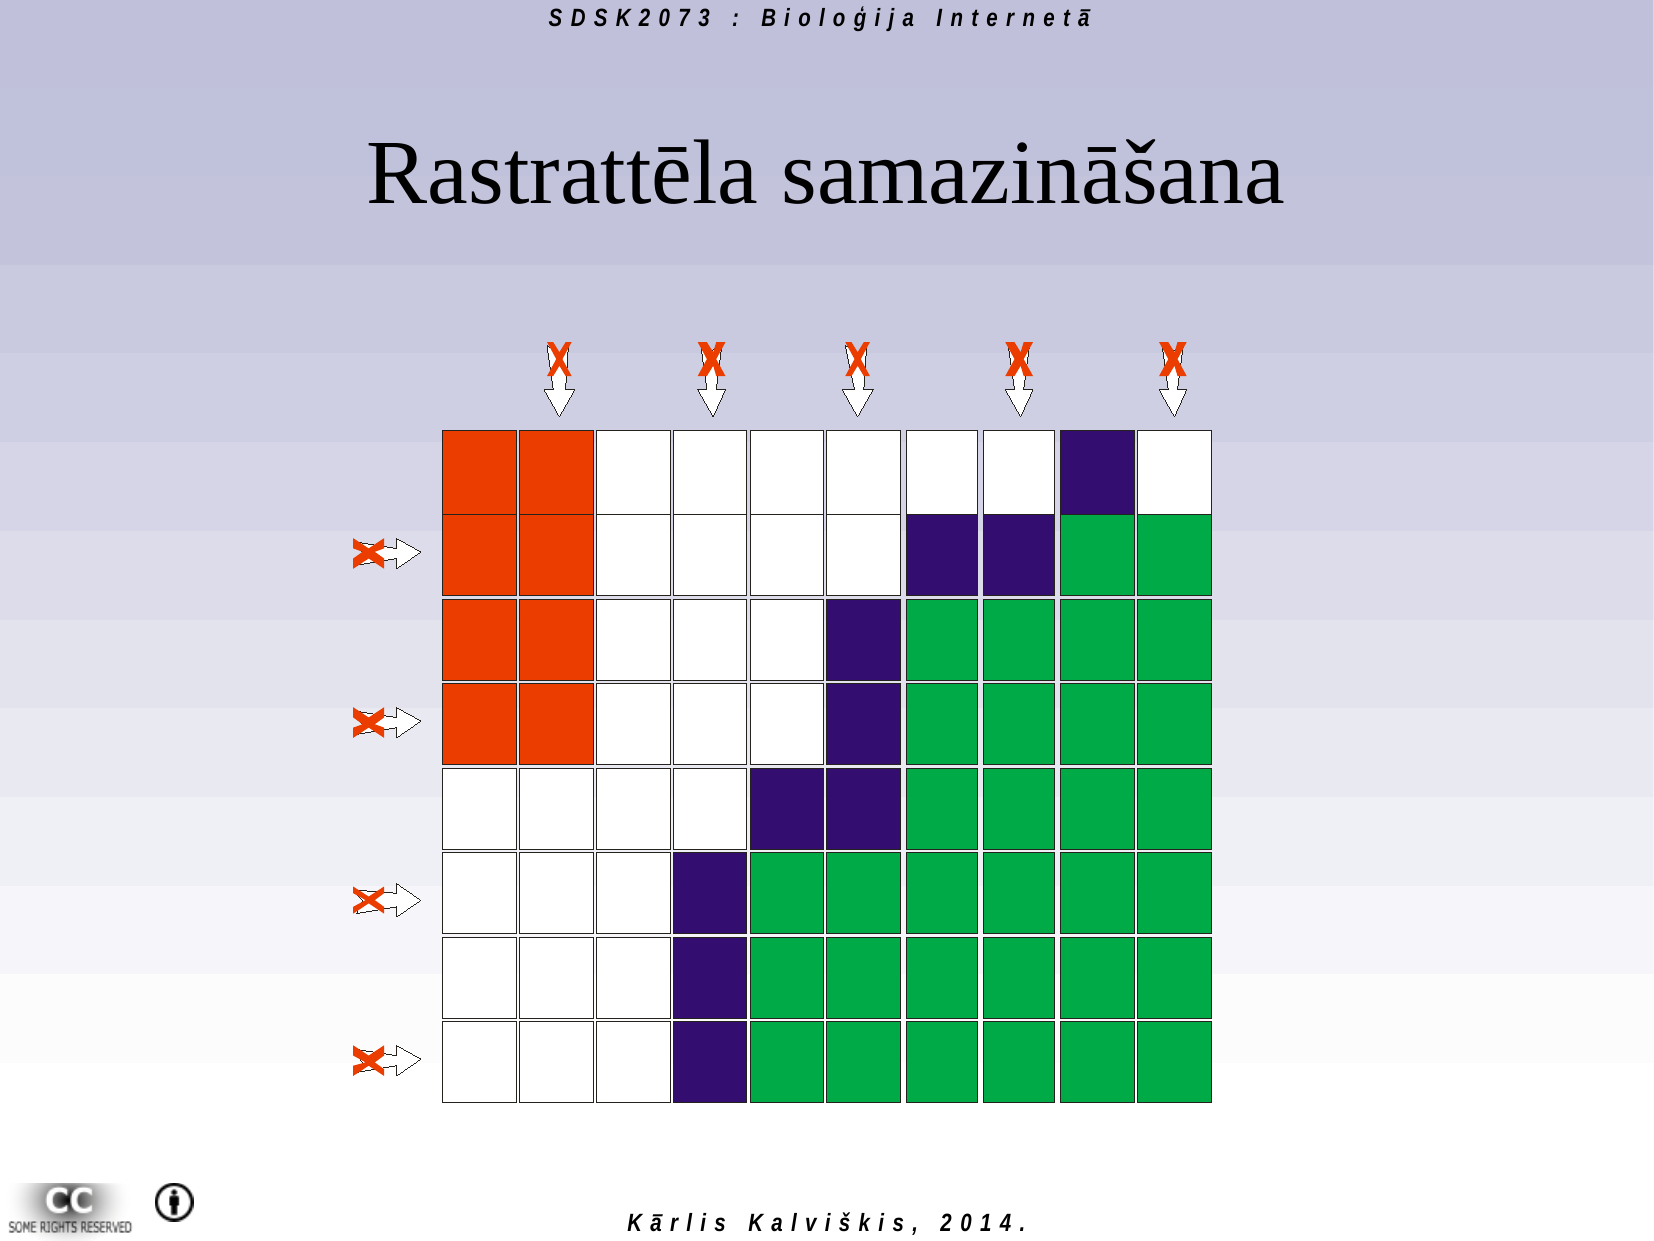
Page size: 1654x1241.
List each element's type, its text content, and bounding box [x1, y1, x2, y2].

text_box [827, 515, 900, 595]
text_box [751, 515, 823, 595]
text_box [984, 515, 1054, 595]
text_box [984, 1022, 1054, 1102]
text_box [443, 1022, 516, 1102]
text_box [1061, 431, 1134, 514]
text_box [1138, 853, 1211, 933]
text_box [353, 707, 421, 738]
text_box [674, 1022, 746, 1102]
text_box [597, 600, 670, 680]
text_box [1061, 769, 1134, 849]
text_box [597, 515, 670, 595]
title Rastrattēla samazināšana [29, 49, 1625, 296]
text_box [984, 853, 1054, 933]
text_box [443, 938, 516, 1018]
text_box [1159, 342, 1187, 417]
text_box [827, 600, 900, 680]
text_box [597, 938, 670, 1018]
text_box [674, 515, 746, 595]
text_box [907, 938, 977, 1018]
picture [0, 0, 1654, 1241]
text_box [907, 853, 977, 933]
text_box [1138, 515, 1211, 595]
text_box [1138, 1022, 1211, 1102]
text_box [827, 431, 900, 514]
text_box [674, 853, 746, 933]
text_box [520, 853, 593, 933]
text_box [984, 431, 1054, 514]
text_box [1138, 769, 1211, 849]
text_box [443, 684, 516, 764]
text_box [751, 684, 823, 764]
text_box [1061, 600, 1134, 680]
text_box [597, 769, 670, 849]
text_box [984, 600, 1054, 680]
text_box [751, 431, 823, 514]
text_box [907, 684, 977, 764]
text_box [520, 684, 593, 764]
text_box [443, 769, 516, 849]
text_box [443, 515, 516, 595]
text_box [597, 684, 670, 764]
text_box [1061, 938, 1134, 1018]
text_box [842, 342, 874, 417]
text_box [907, 769, 977, 849]
text_box [353, 1045, 421, 1076]
text_box [1061, 684, 1134, 764]
text_box [1005, 342, 1033, 417]
text_box [520, 515, 593, 595]
text_box [827, 938, 900, 1018]
text_box [674, 431, 746, 514]
text_box [520, 1022, 593, 1102]
text_box [1138, 938, 1211, 1018]
text_box [827, 1022, 900, 1102]
text_box [443, 600, 516, 680]
text_box [907, 1022, 977, 1102]
text_box [520, 769, 593, 849]
text_box [827, 853, 900, 933]
text_box [597, 1022, 670, 1102]
text_box [353, 883, 421, 917]
text_box [907, 515, 977, 595]
text_box [443, 853, 516, 933]
text_box [697, 342, 726, 417]
text_box [1061, 515, 1134, 595]
text_box [1138, 431, 1211, 514]
text_box [520, 600, 593, 680]
text_box [597, 431, 670, 514]
text_box [984, 769, 1054, 849]
text_box [984, 684, 1054, 764]
text_box [674, 684, 746, 764]
text_box [520, 431, 593, 514]
text_box [907, 600, 977, 680]
text_box [674, 938, 746, 1018]
text_box [1138, 600, 1211, 680]
text_box [984, 938, 1054, 1018]
text_box [751, 1022, 823, 1102]
text_box [751, 938, 823, 1018]
text_box [674, 600, 746, 680]
text_box [1138, 684, 1211, 764]
text_box [544, 342, 575, 417]
text_box [443, 431, 516, 514]
text_box [827, 684, 900, 764]
text_box [1061, 1022, 1134, 1102]
text_box [597, 853, 670, 933]
text_box [353, 538, 421, 569]
text_box [751, 600, 823, 680]
text_box [751, 769, 823, 849]
text_box [751, 853, 823, 933]
text_box [1061, 853, 1134, 933]
text_box [827, 769, 900, 849]
text_box [907, 431, 977, 514]
text_box [520, 938, 593, 1018]
text_box [674, 769, 746, 849]
